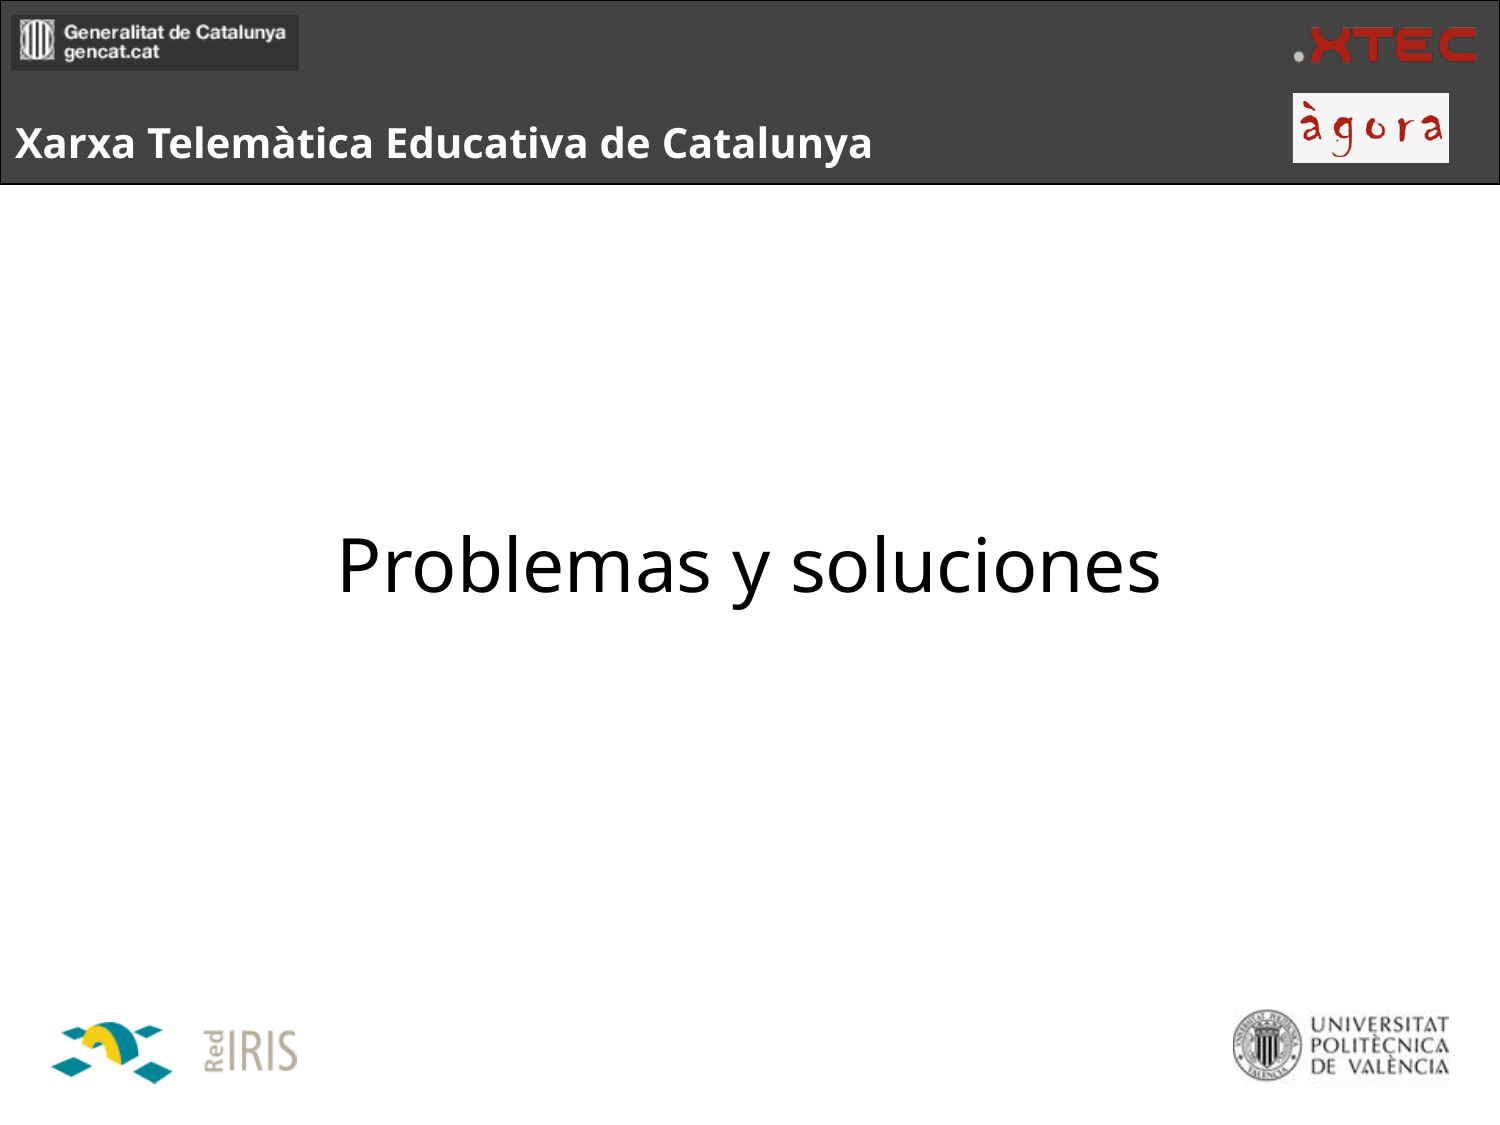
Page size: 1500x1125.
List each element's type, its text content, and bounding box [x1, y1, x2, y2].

picture [1233, 1009, 1449, 1084]
picture [1293, 23, 1480, 67]
picture [11, 15, 299, 71]
title Problemas y soluciones [51, 470, 1449, 655]
picture [51, 1022, 297, 1084]
